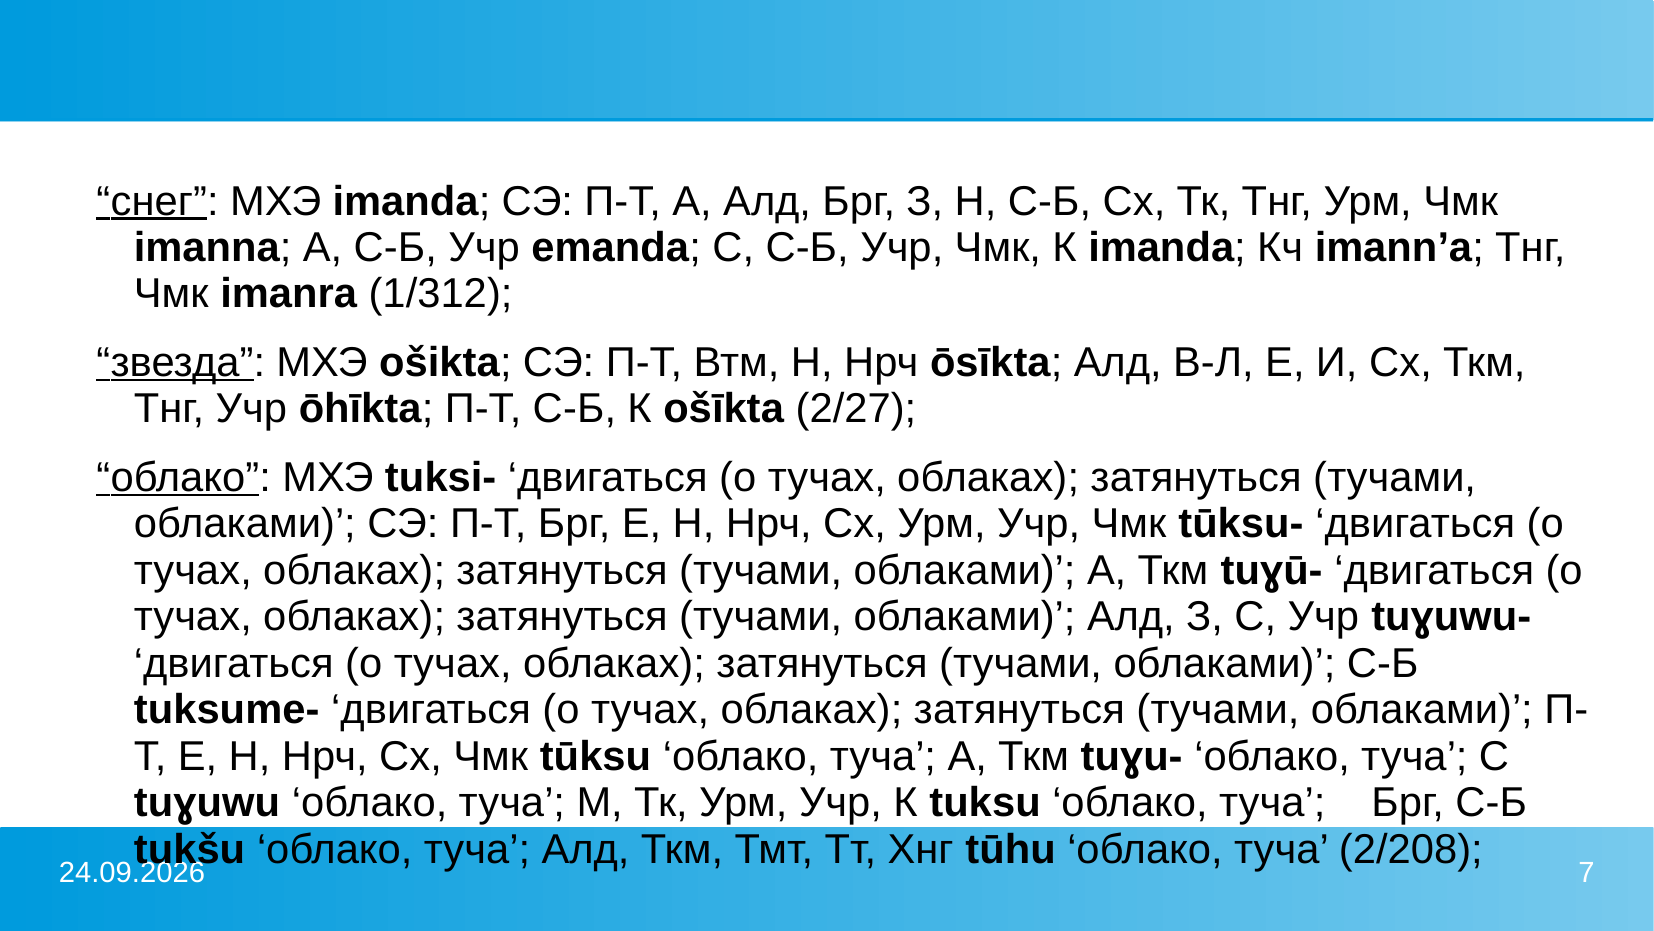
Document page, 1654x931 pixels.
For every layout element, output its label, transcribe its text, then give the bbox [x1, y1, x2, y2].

list “снег”: МХЭ imanda; СЭ: П-Т, А, Алд, Брг, З, Н, С-Б, Сх, Тк, Тнг, Урм, Чмк imanna; А, С-Б, Учр emanda; С, С-Б, Учр, Чмк, К imanda; Кч imann’a; Тнг, Чмк imanra (1/312); “звезда”: МХЭ ošikta; СЭ: П-Т, Втм, Н, Нрч ōsīkta; Алд, В-Л, Е, И, Сх, Ткм, Тнг, Учр ōhīkta; П-Т, С-Б, К ošīkta (2/27); “облако”: МХЭ tuksi- ‘двигаться (о тучах, облаках); затянуться (тучами, облаками)’; СЭ: П-Т, Брг, Е, Н, Нрч, Сх, Урм, Учр, Чмк tūksu- ‘двигаться (о тучах, облаках); затянуться (тучами, облаками)’; А, Ткм tuɣū- ‘двигаться (о тучах, облаках); затянуться (тучами, облаками)’; Алд, З, С, Учр tuɣuwu- ‘двигаться (о тучах, облаках); затянуться (тучами, облаками)’; С-Б tuksume- ‘двигаться (о тучах, облаках); затянуться (тучами, облаками)’; П-Т, Е, Н, Нрч, Сх, Чмк tūksu ‘облако, туча’; А, Ткм tuɣu- ‘облако, туча’; С tuɣuwu ‘облако, туча’; М, Тк, Урм, Учр, К tuksu ‘облако, туча’; Брг, С-Б tukšu ‘облако, туча’; Алд, Ткм, Тмт, Тт, Хнг tūhu ‘облако, туча’ (2/208); [59, 177, 1595, 768]
